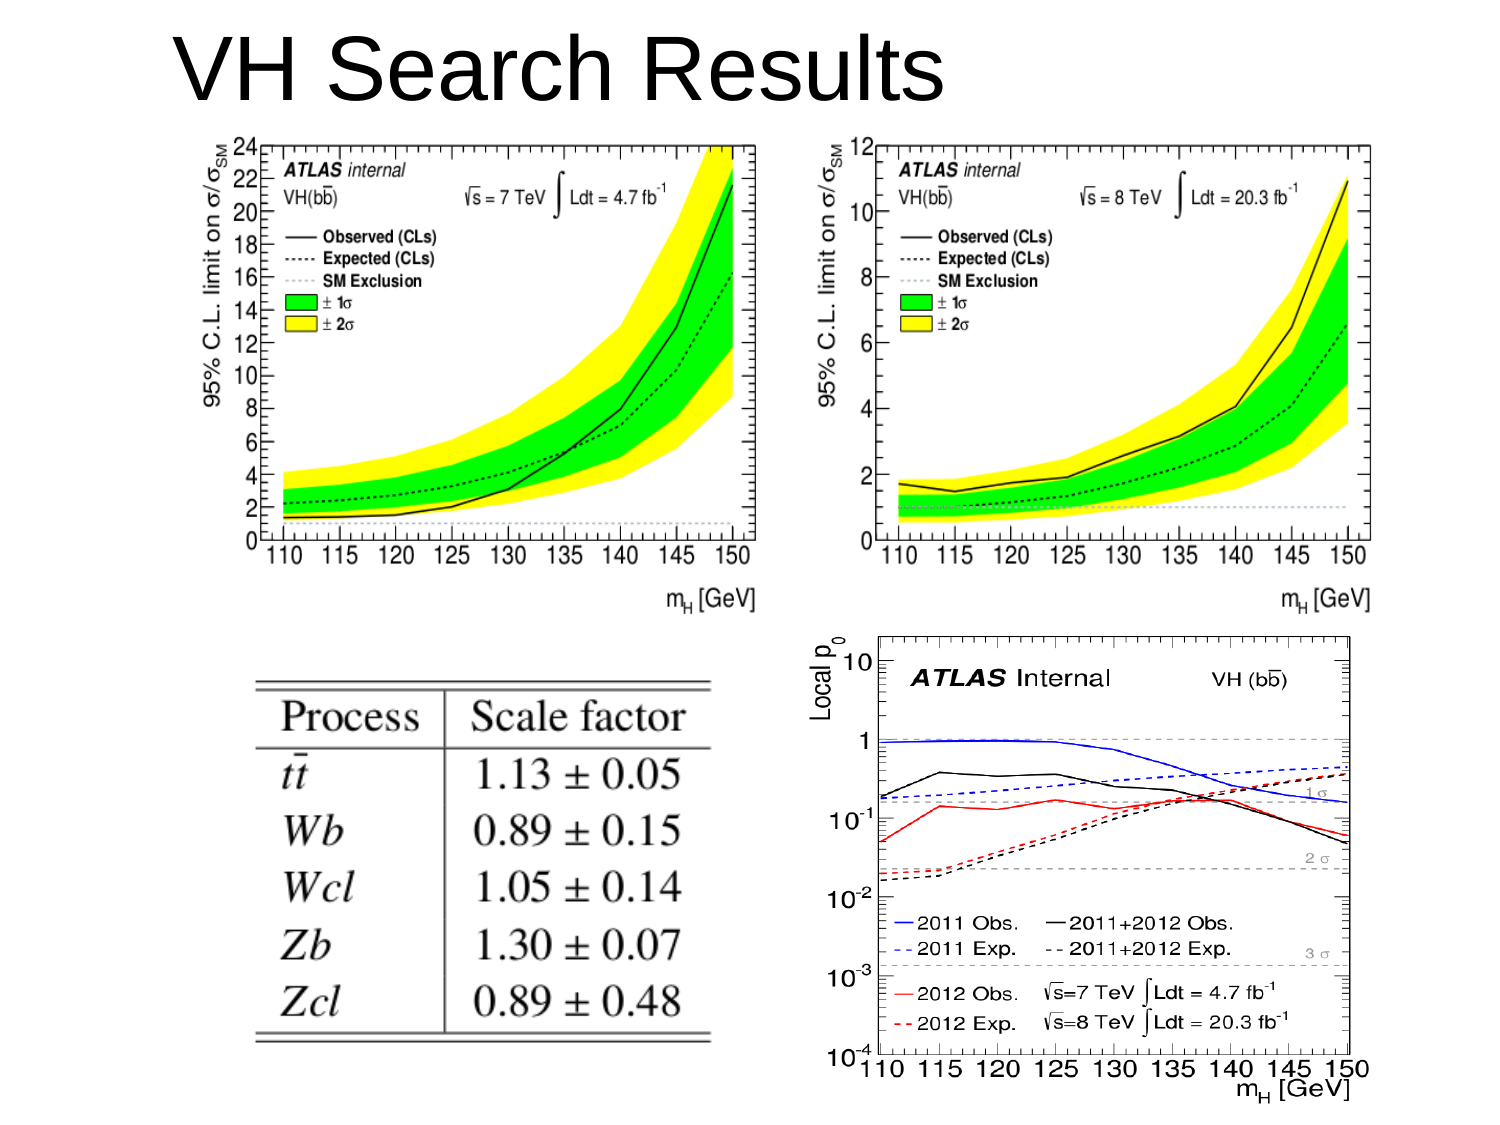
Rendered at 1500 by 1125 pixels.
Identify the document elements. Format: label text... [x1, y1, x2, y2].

title VH Search Results [172, 0, 1328, 138]
picture [245, 673, 721, 1049]
picture [188, 124, 1396, 1114]
